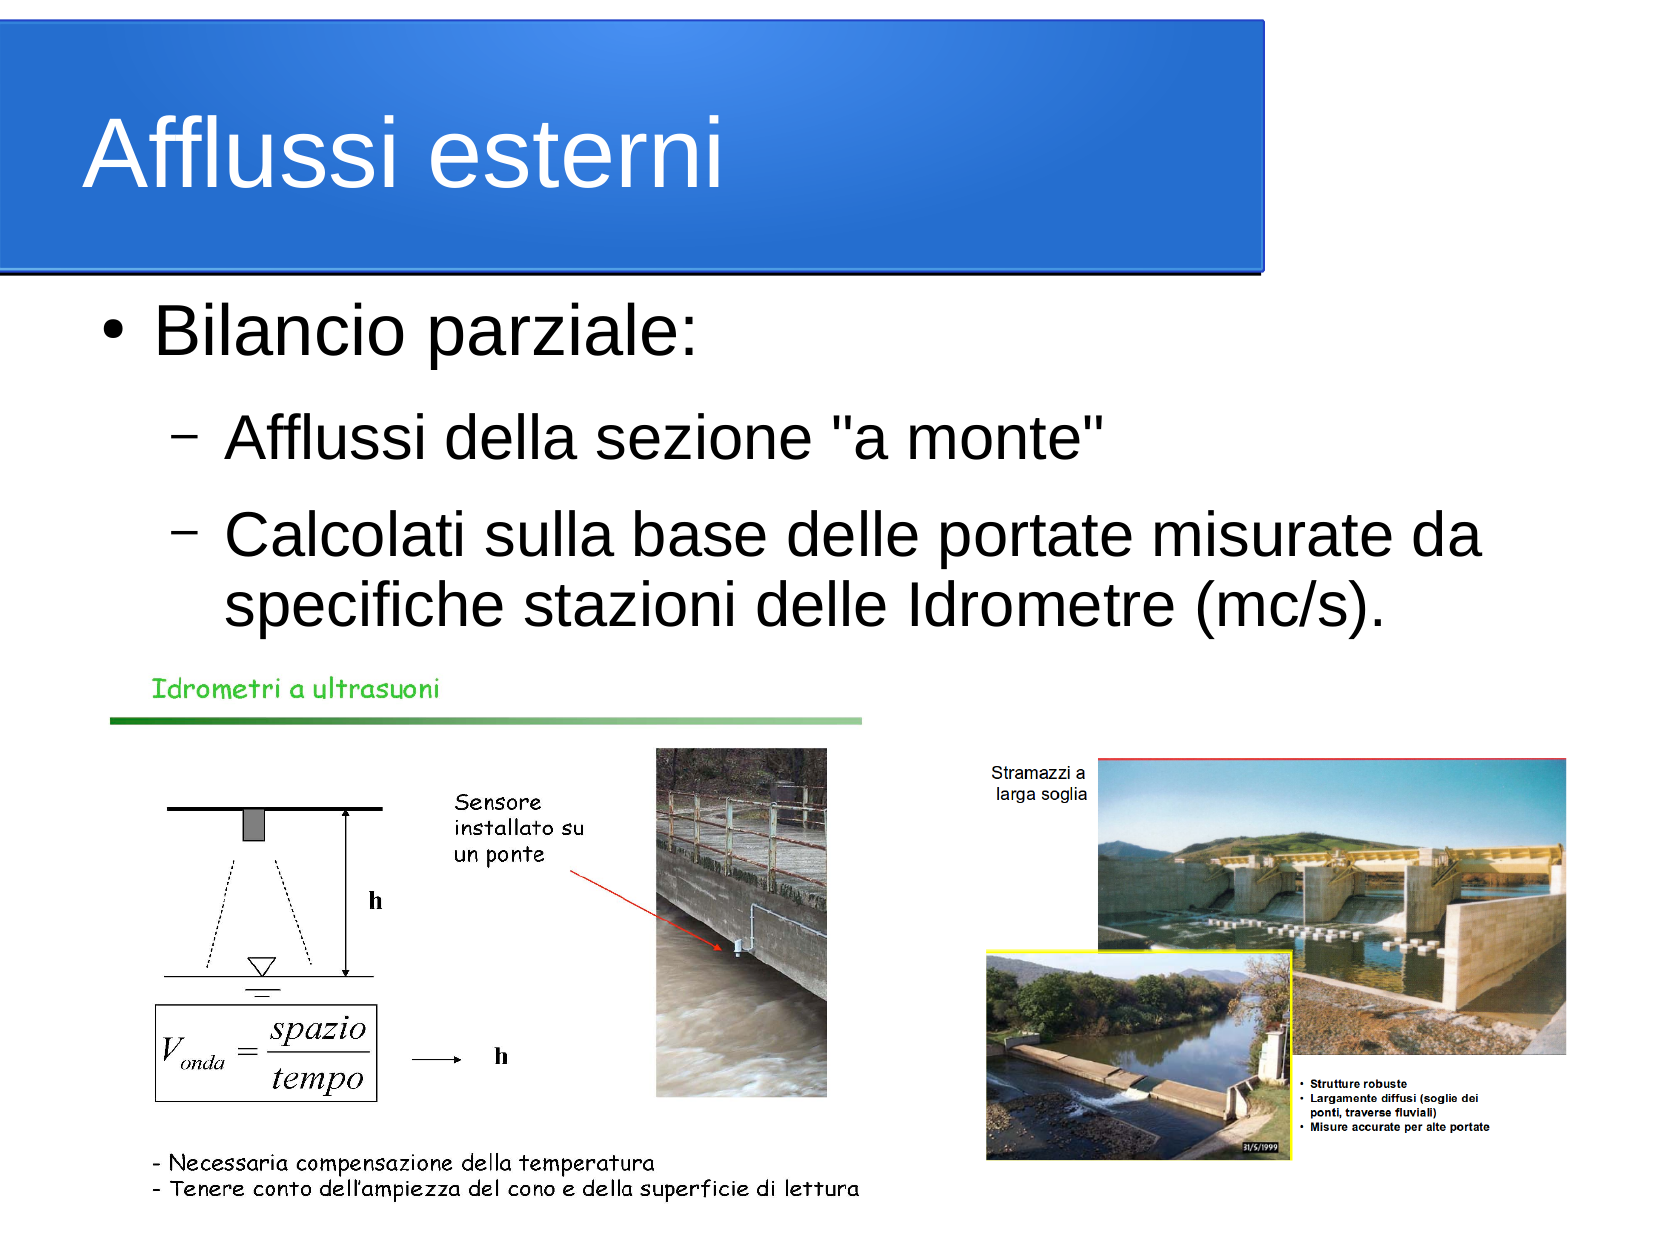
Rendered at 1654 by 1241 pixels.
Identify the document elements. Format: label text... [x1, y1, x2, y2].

picture [92, 656, 934, 1229]
title Afflussi esterni [82, 49, 1250, 257]
list Bilancio parziale: Afflussi della sezione "a monte" Calcolati sulla base delle portate misurate da specifiche stazioni delle Idrometre (mc/s). [82, 290, 1538, 1010]
picture [980, 745, 1581, 1170]
